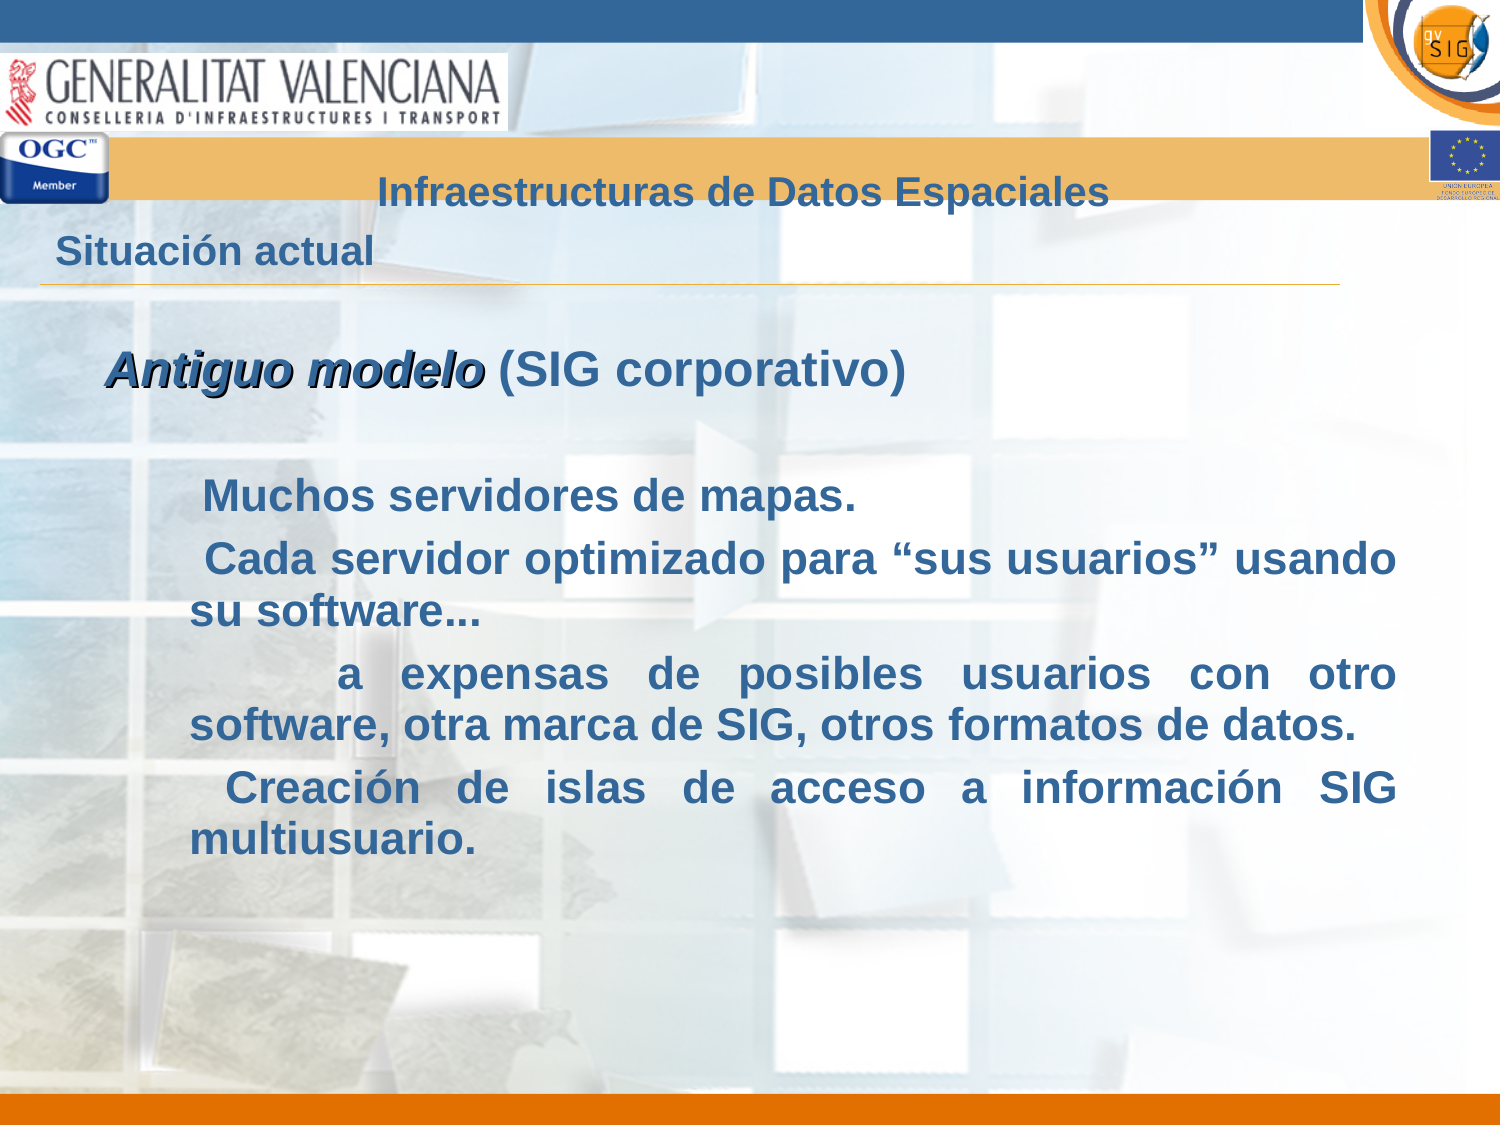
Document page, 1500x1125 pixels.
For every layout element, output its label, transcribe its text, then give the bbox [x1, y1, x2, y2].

text_box Muchos servidores de mapas. Cada servidor optimizado para “sus usuarios” usando su software... a expensas de posibles usuarios con otro software, otra marca de SIG, otros formatos de datos. Creación de islas de acceso a información SIG multiusuario. [190, 470, 1399, 1012]
picture [1363, 0, 1500, 127]
text_box Antiguo modelo (SIG corporativo) [104, 354, 1444, 431]
text_box Situación actual [40, 222, 1196, 286]
picture [0, 53, 508, 131]
text_box Infraestructuras de Datos Espaciales [0, 137, 1488, 203]
picture [0, 132, 109, 137]
picture [1429, 129, 1500, 200]
